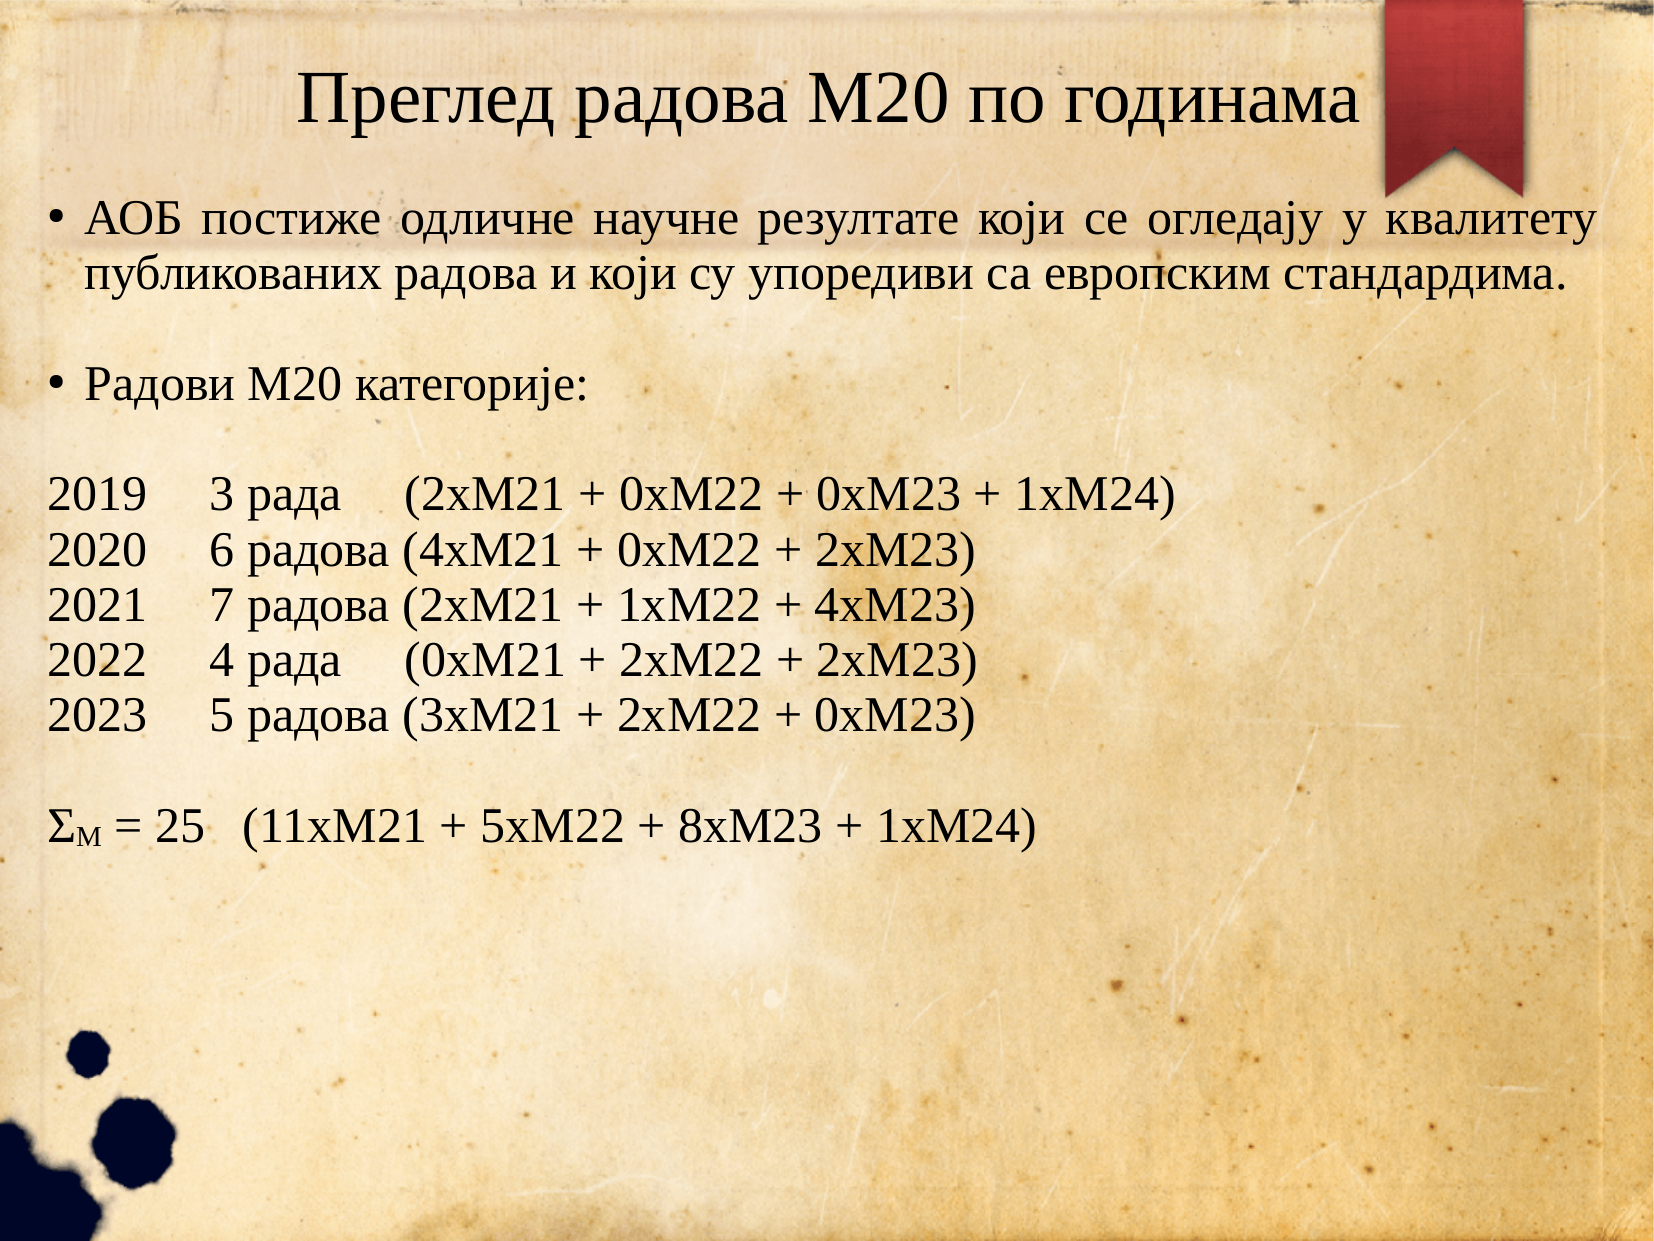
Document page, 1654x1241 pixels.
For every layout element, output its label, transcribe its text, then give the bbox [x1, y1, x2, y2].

picture [0, 0, 1654, 1241]
list АОБ постиже одличне научне резултате који се огледају у квалитету публикованих радова и који су упоредиви са европским стандардима. Радови М20 категорије: 2019 3 рада (2xM21 + 0xM22 + 0xM23 + 1xM24) 2020 6 радова (4xM21 + 0xM22 + 2xM23) 2021 7 радова (2xM21 + 1xM22 + 4xM23) 2022 4 рада (0xM21 + 2xM22 + 2xM23) 2023 5 радова (3xM21 + 2xM22 + 0xM23) ΣM = 25 (11xM21 + 5xМ22 + 8xМ23 + 1xМ24) [47, 189, 1600, 964]
title Преглед радова М20 по годинама [64, 55, 1594, 156]
